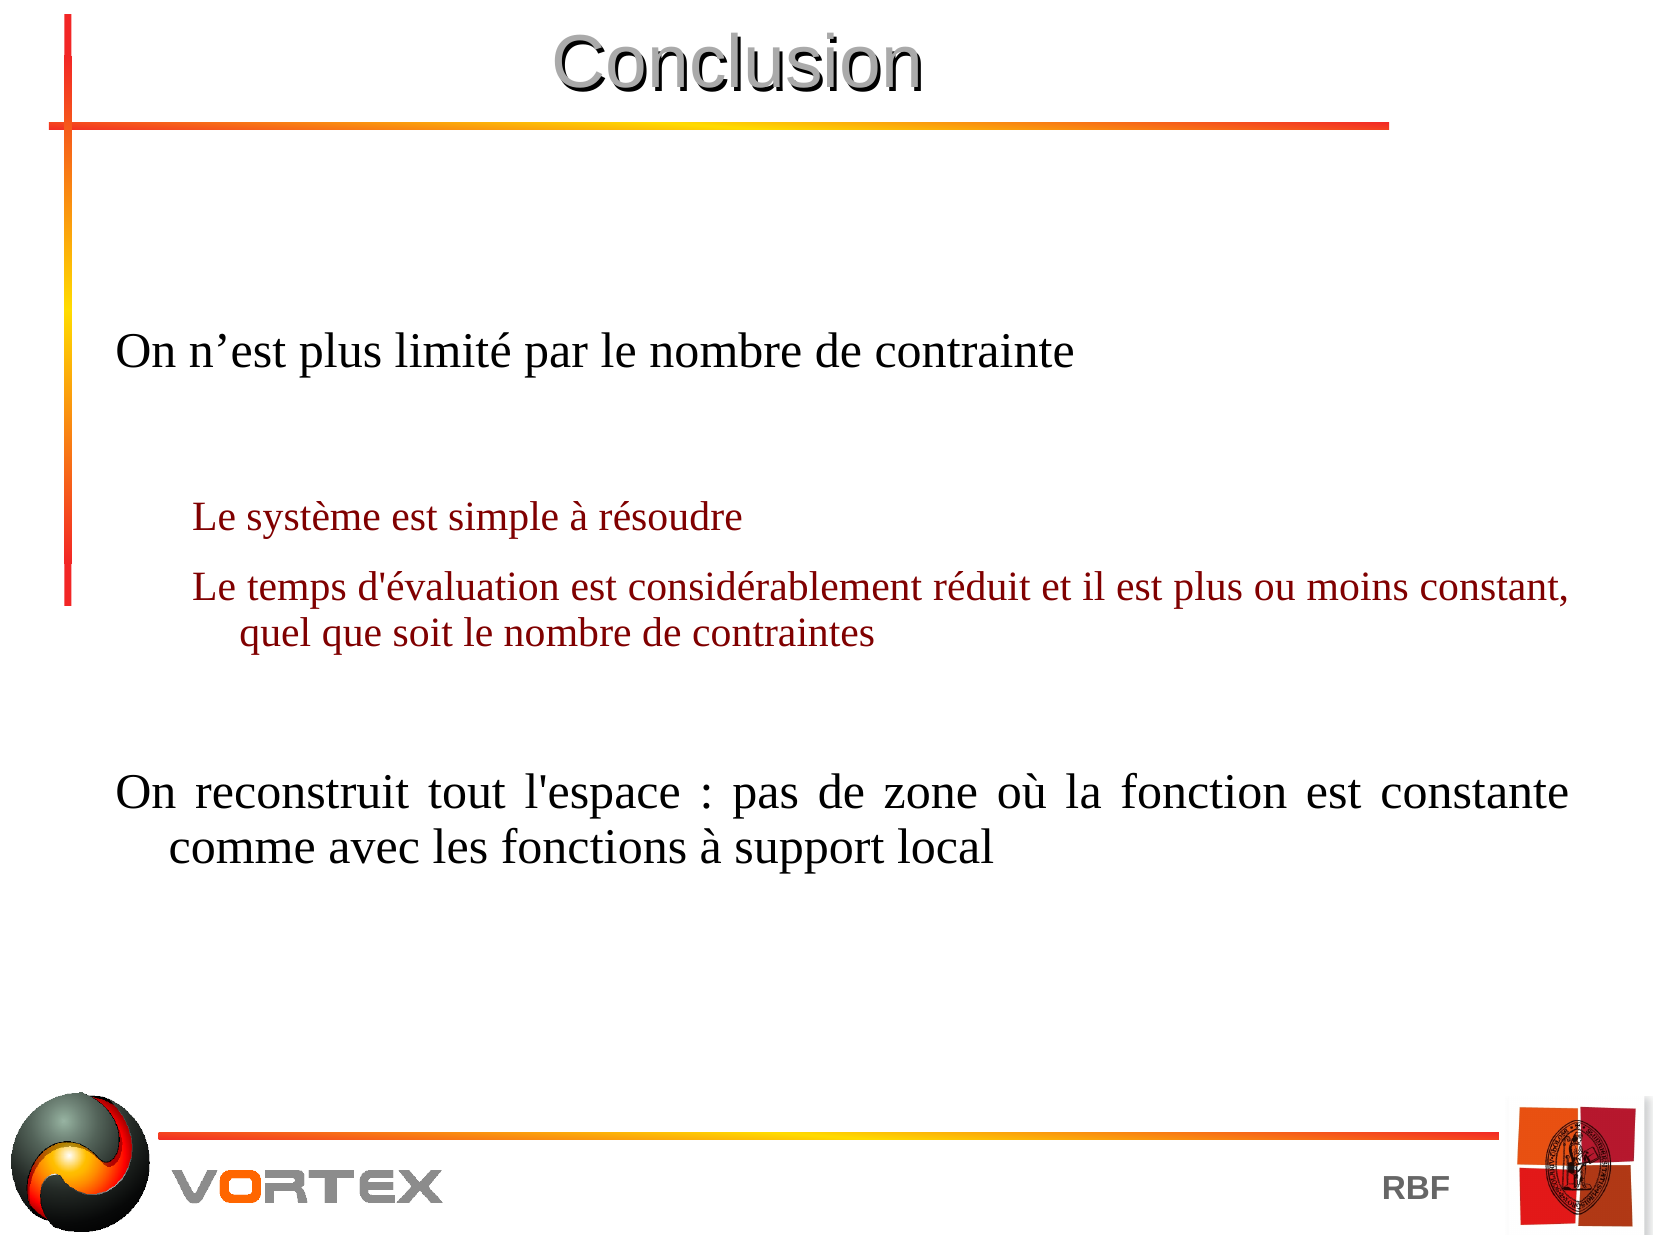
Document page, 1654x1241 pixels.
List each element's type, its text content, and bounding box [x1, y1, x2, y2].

list On n’est plus limité par le nombre de contrainte Le système est simple à résoudre Le temps d'évaluation est considérablement réduit et il est plus ou moins constant, quel que soit le nombre de contraintes On reconstruit tout l'espace : pas de zone où la fonction est constante comme avec les fonctions à support local [97, 153, 1571, 1109]
picture [11, 1092, 443, 1232]
title Conclusion [82, 4, 1392, 120]
picture [1505, 1096, 1653, 1235]
